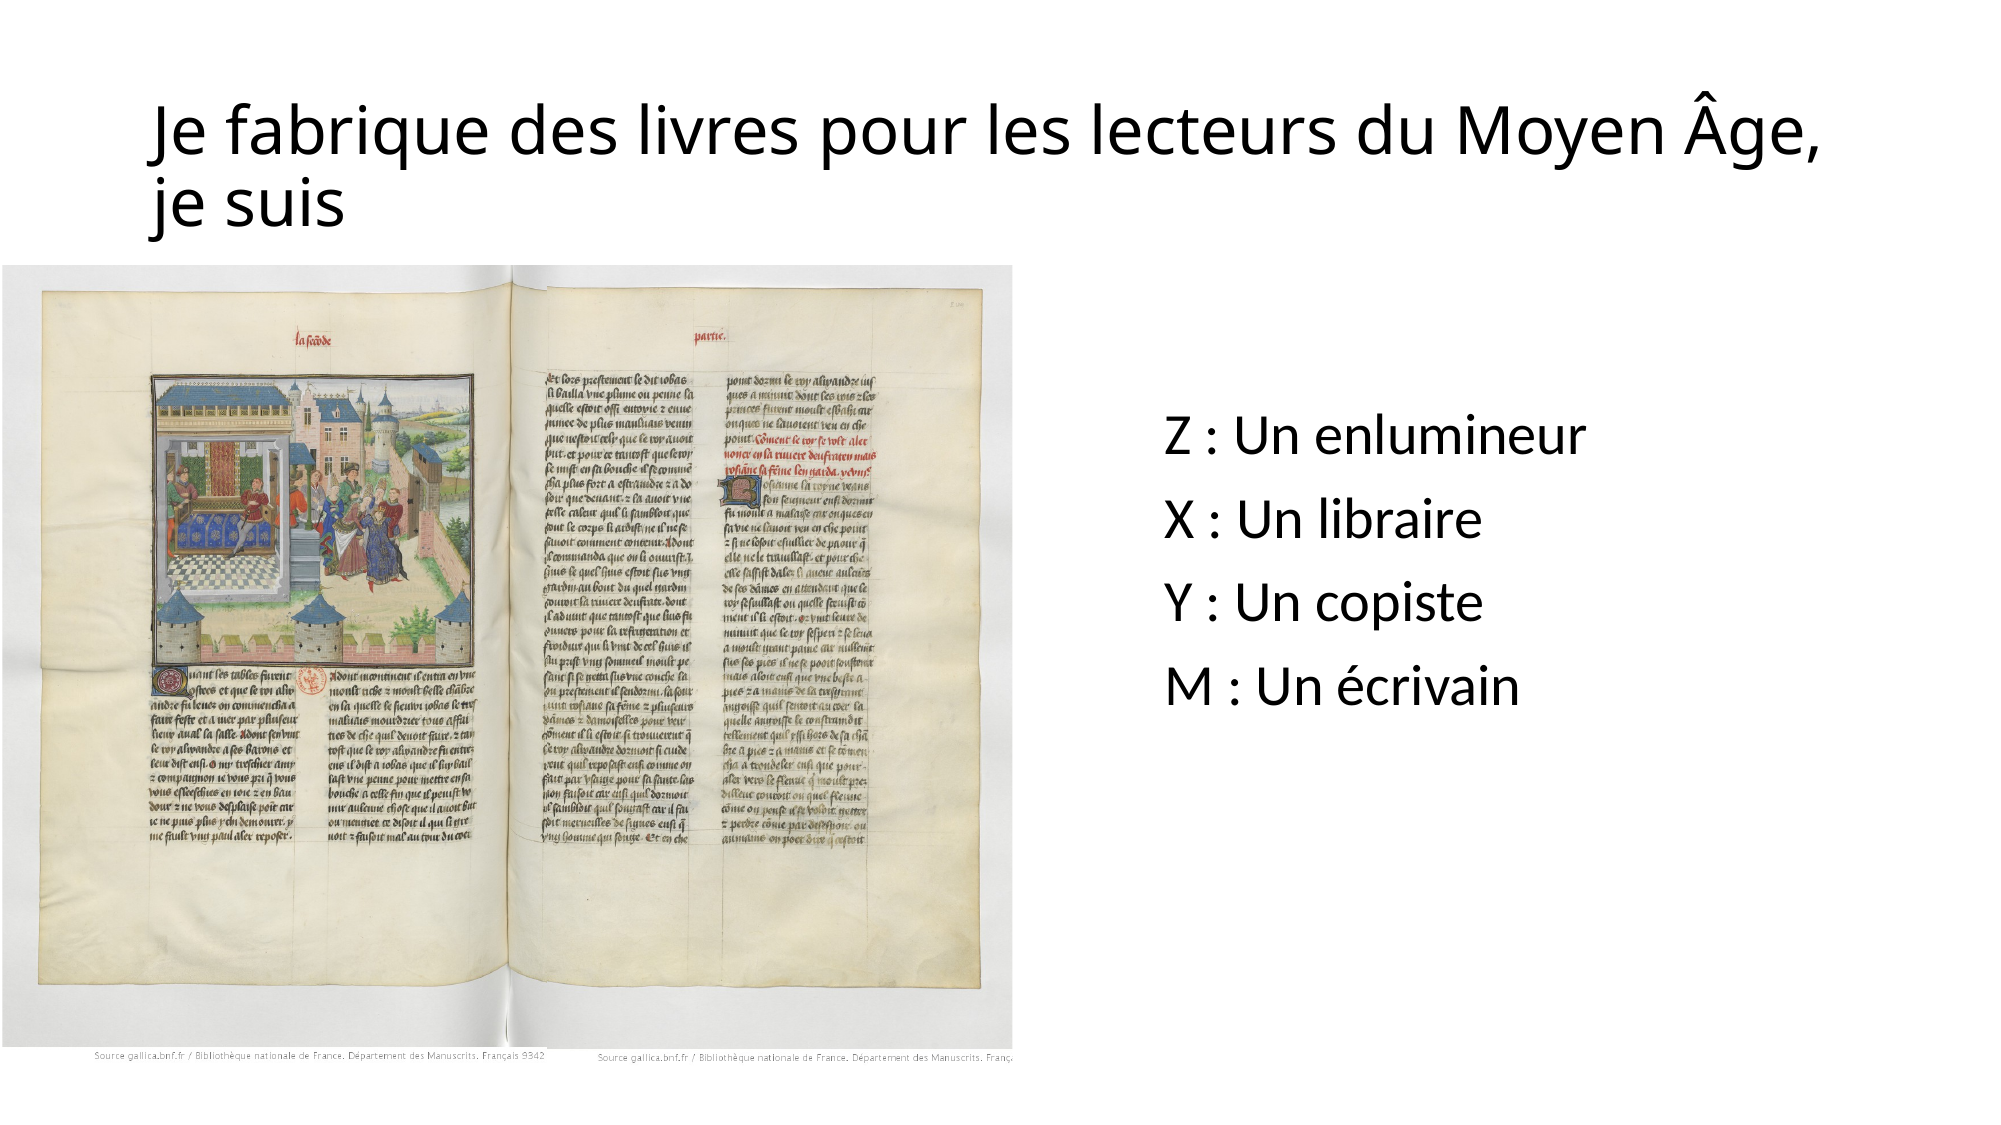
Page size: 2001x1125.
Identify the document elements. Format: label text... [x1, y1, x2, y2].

picture [2, 265, 1013, 1066]
list Z : Un enlumineur X : Un libraire Y : Un copiste M : Un écrivain [1149, 396, 1863, 1014]
title Je fabrique des livres pour les lecteurs du Moyen Âge, je suis [137, 59, 1863, 278]
